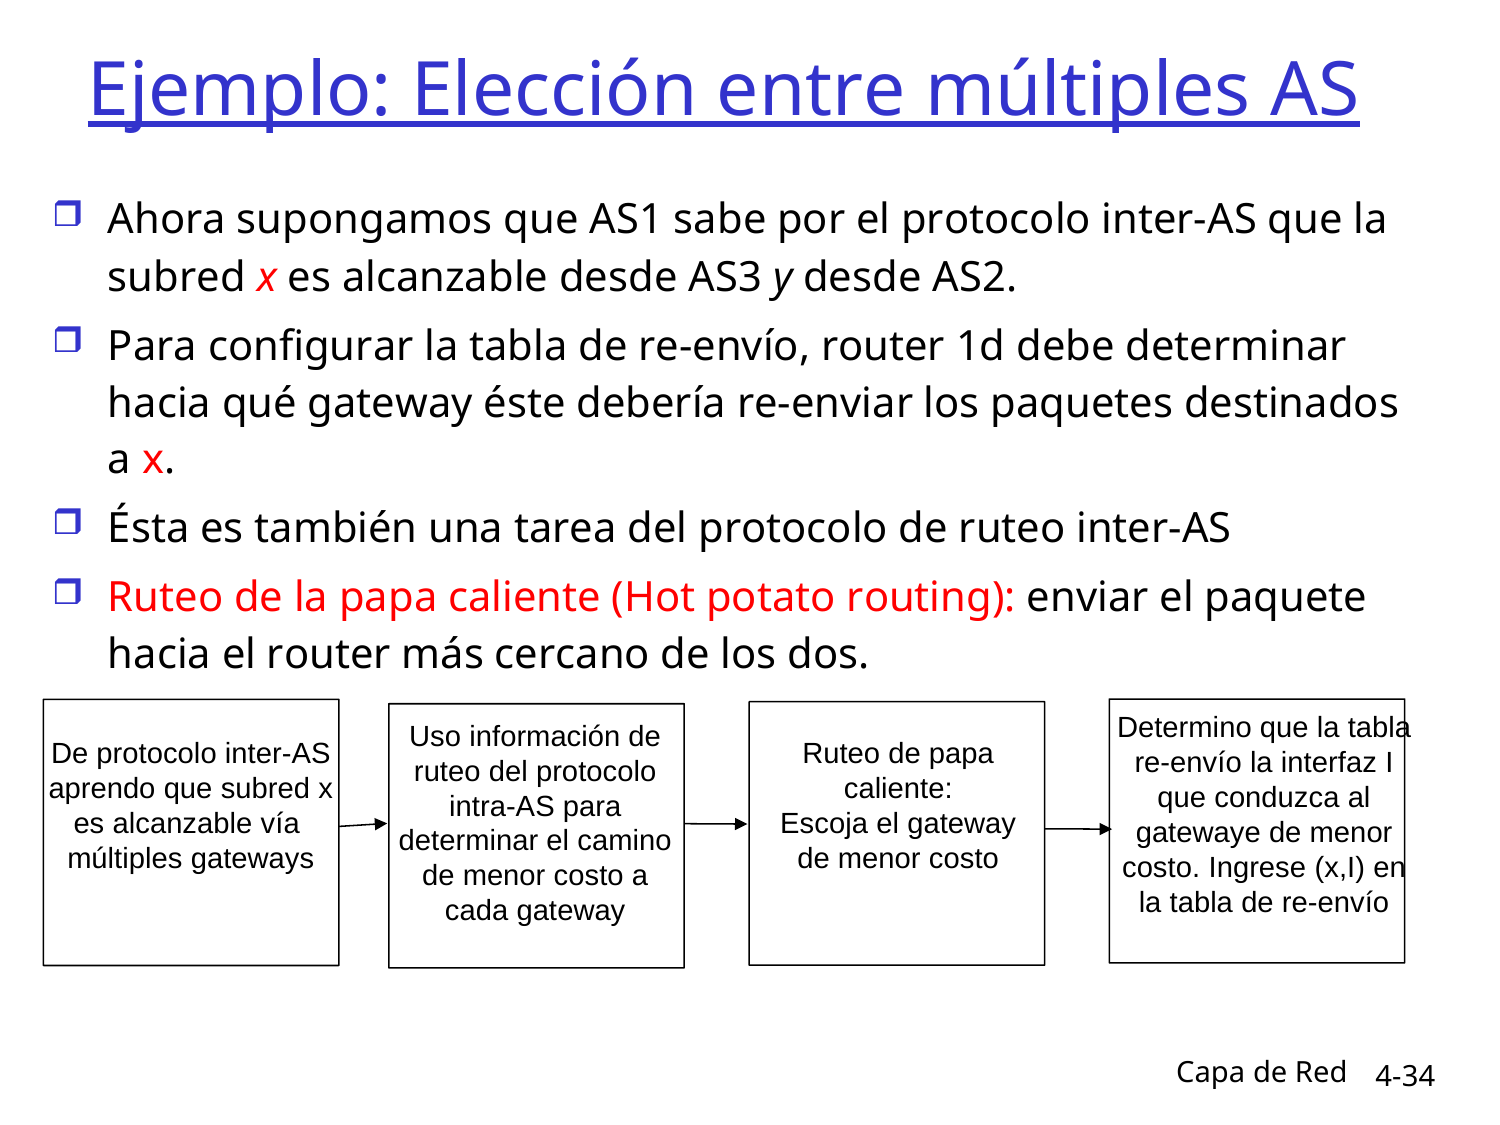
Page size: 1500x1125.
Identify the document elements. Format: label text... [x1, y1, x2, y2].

title Ejemplo: Elección entre múltiples AS [87, 23, 1473, 150]
text_box De protocolo inter-AS aprendo que subred x es alcanzable vía múltiples gateways [33, 726, 52, 883]
list Ahora supongamos que AS1 sabe por el protocolo inter-AS que la subred x es alcanzable desde AS3 y desde AS2. Para configurar la tabla de re-envío, router 1d debe determinar hacia qué gateway éste debería re-enviar los paquetes destinados a x. Ésta es también una tarea del protocolo de ruteo inter-AS Ruteo de la papa caliente (Hot potato routing): enviar el paquete hacia el router más cercano de los dos. [52, 189, 1428, 1051]
